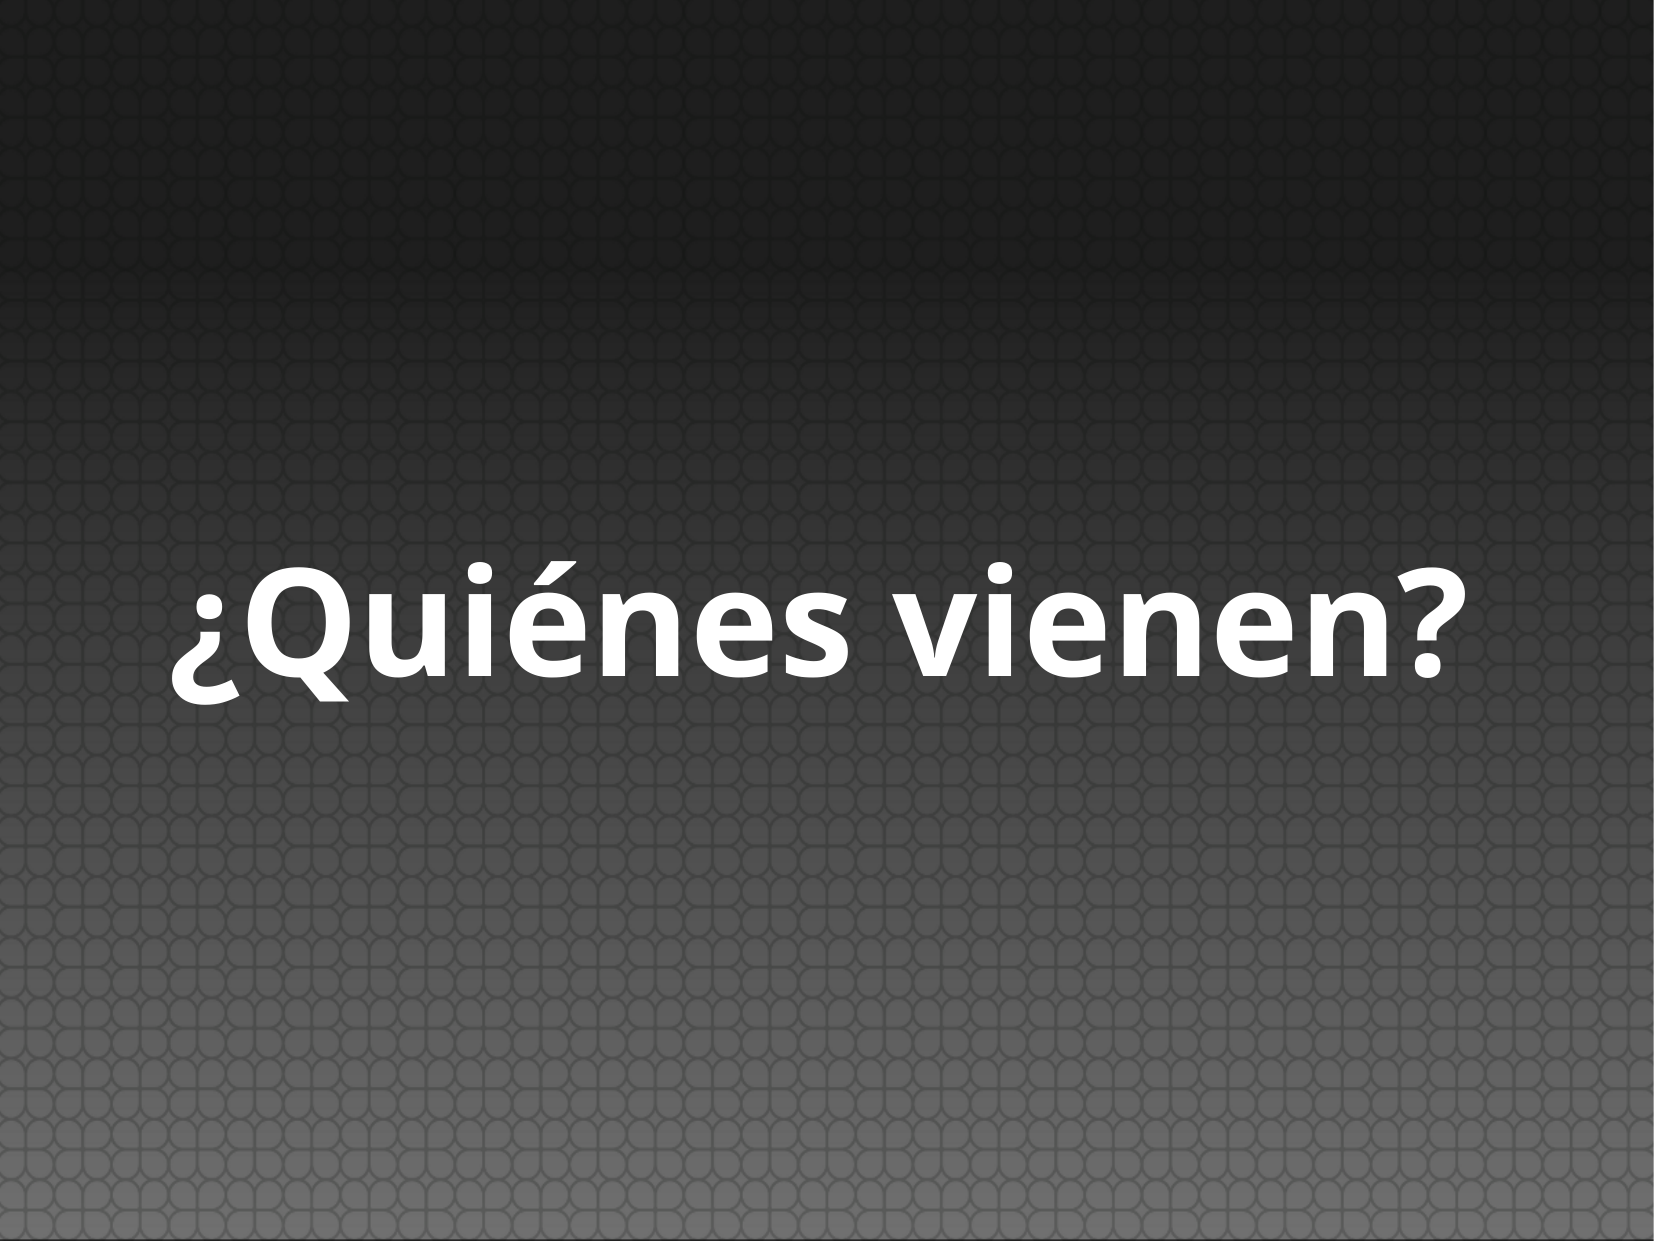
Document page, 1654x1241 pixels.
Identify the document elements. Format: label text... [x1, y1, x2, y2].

title ¿Quiénes vienen? [75, 525, 1564, 713]
picture [0, 0, 1654, 1241]
